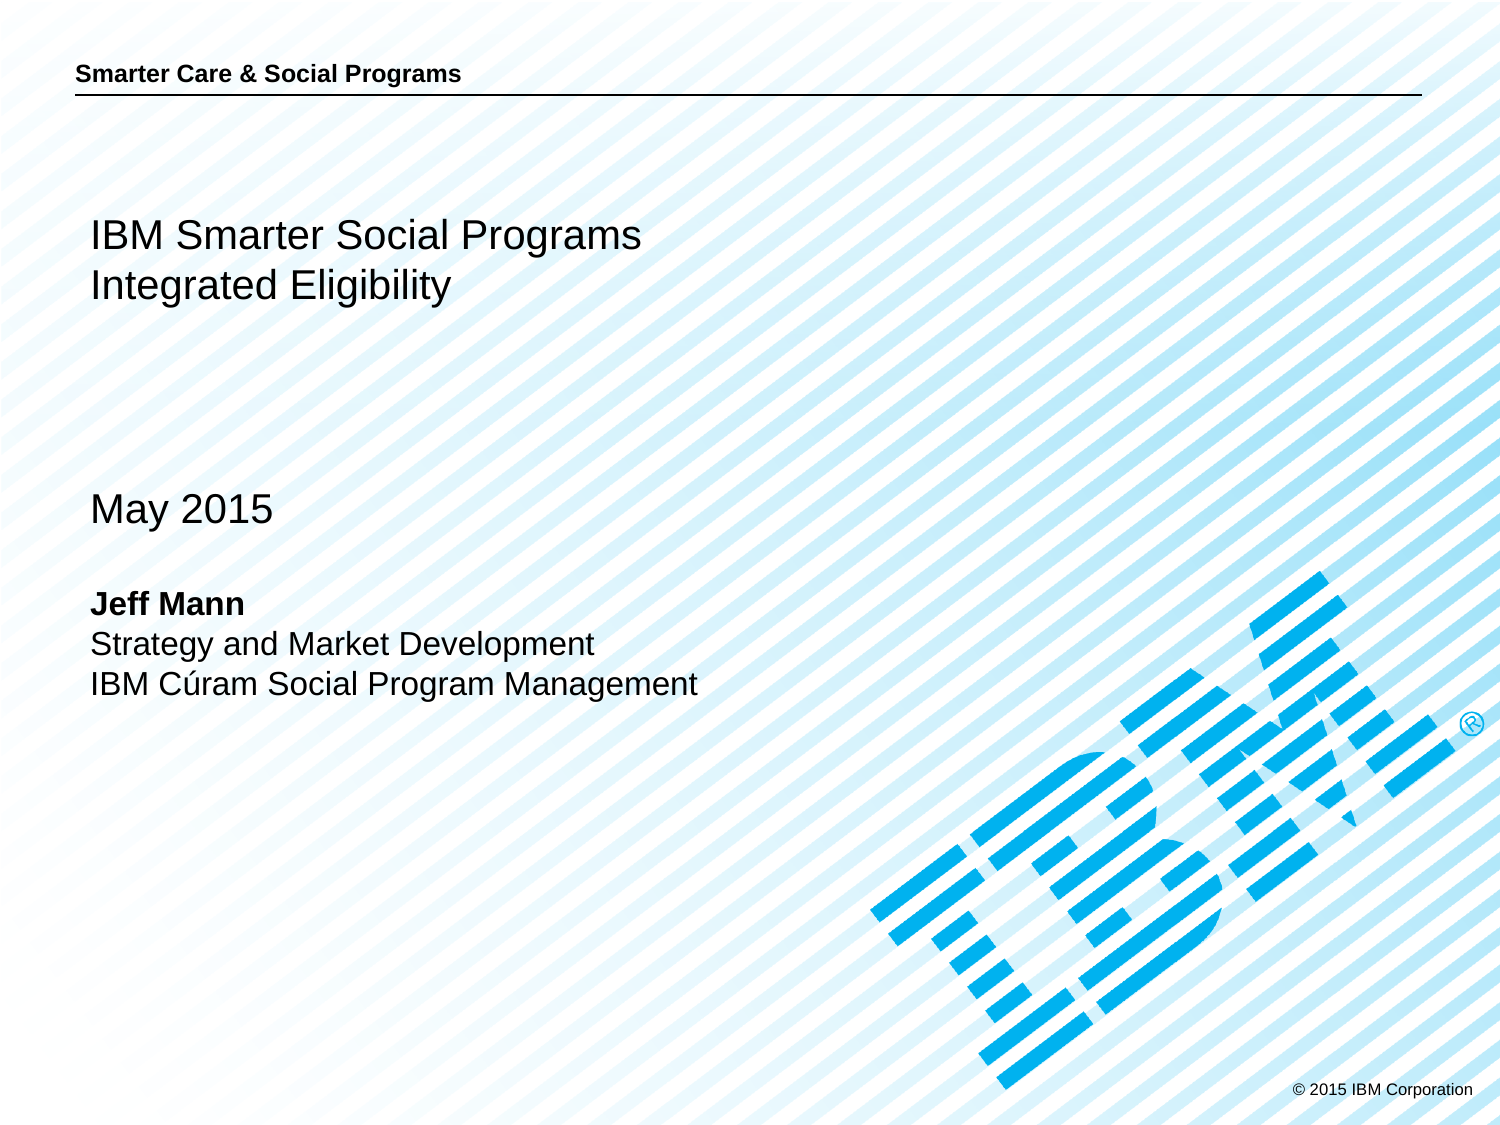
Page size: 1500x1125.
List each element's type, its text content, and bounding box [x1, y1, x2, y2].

picture [0, 2, 1500, 1125]
title IBM Smarter Social Programs Integrated Eligibility [75, 200, 1195, 490]
subtitle May 2015 Jeff Mann Strategy and Market Development IBM Cúram Social Program Management [75, 474, 861, 800]
